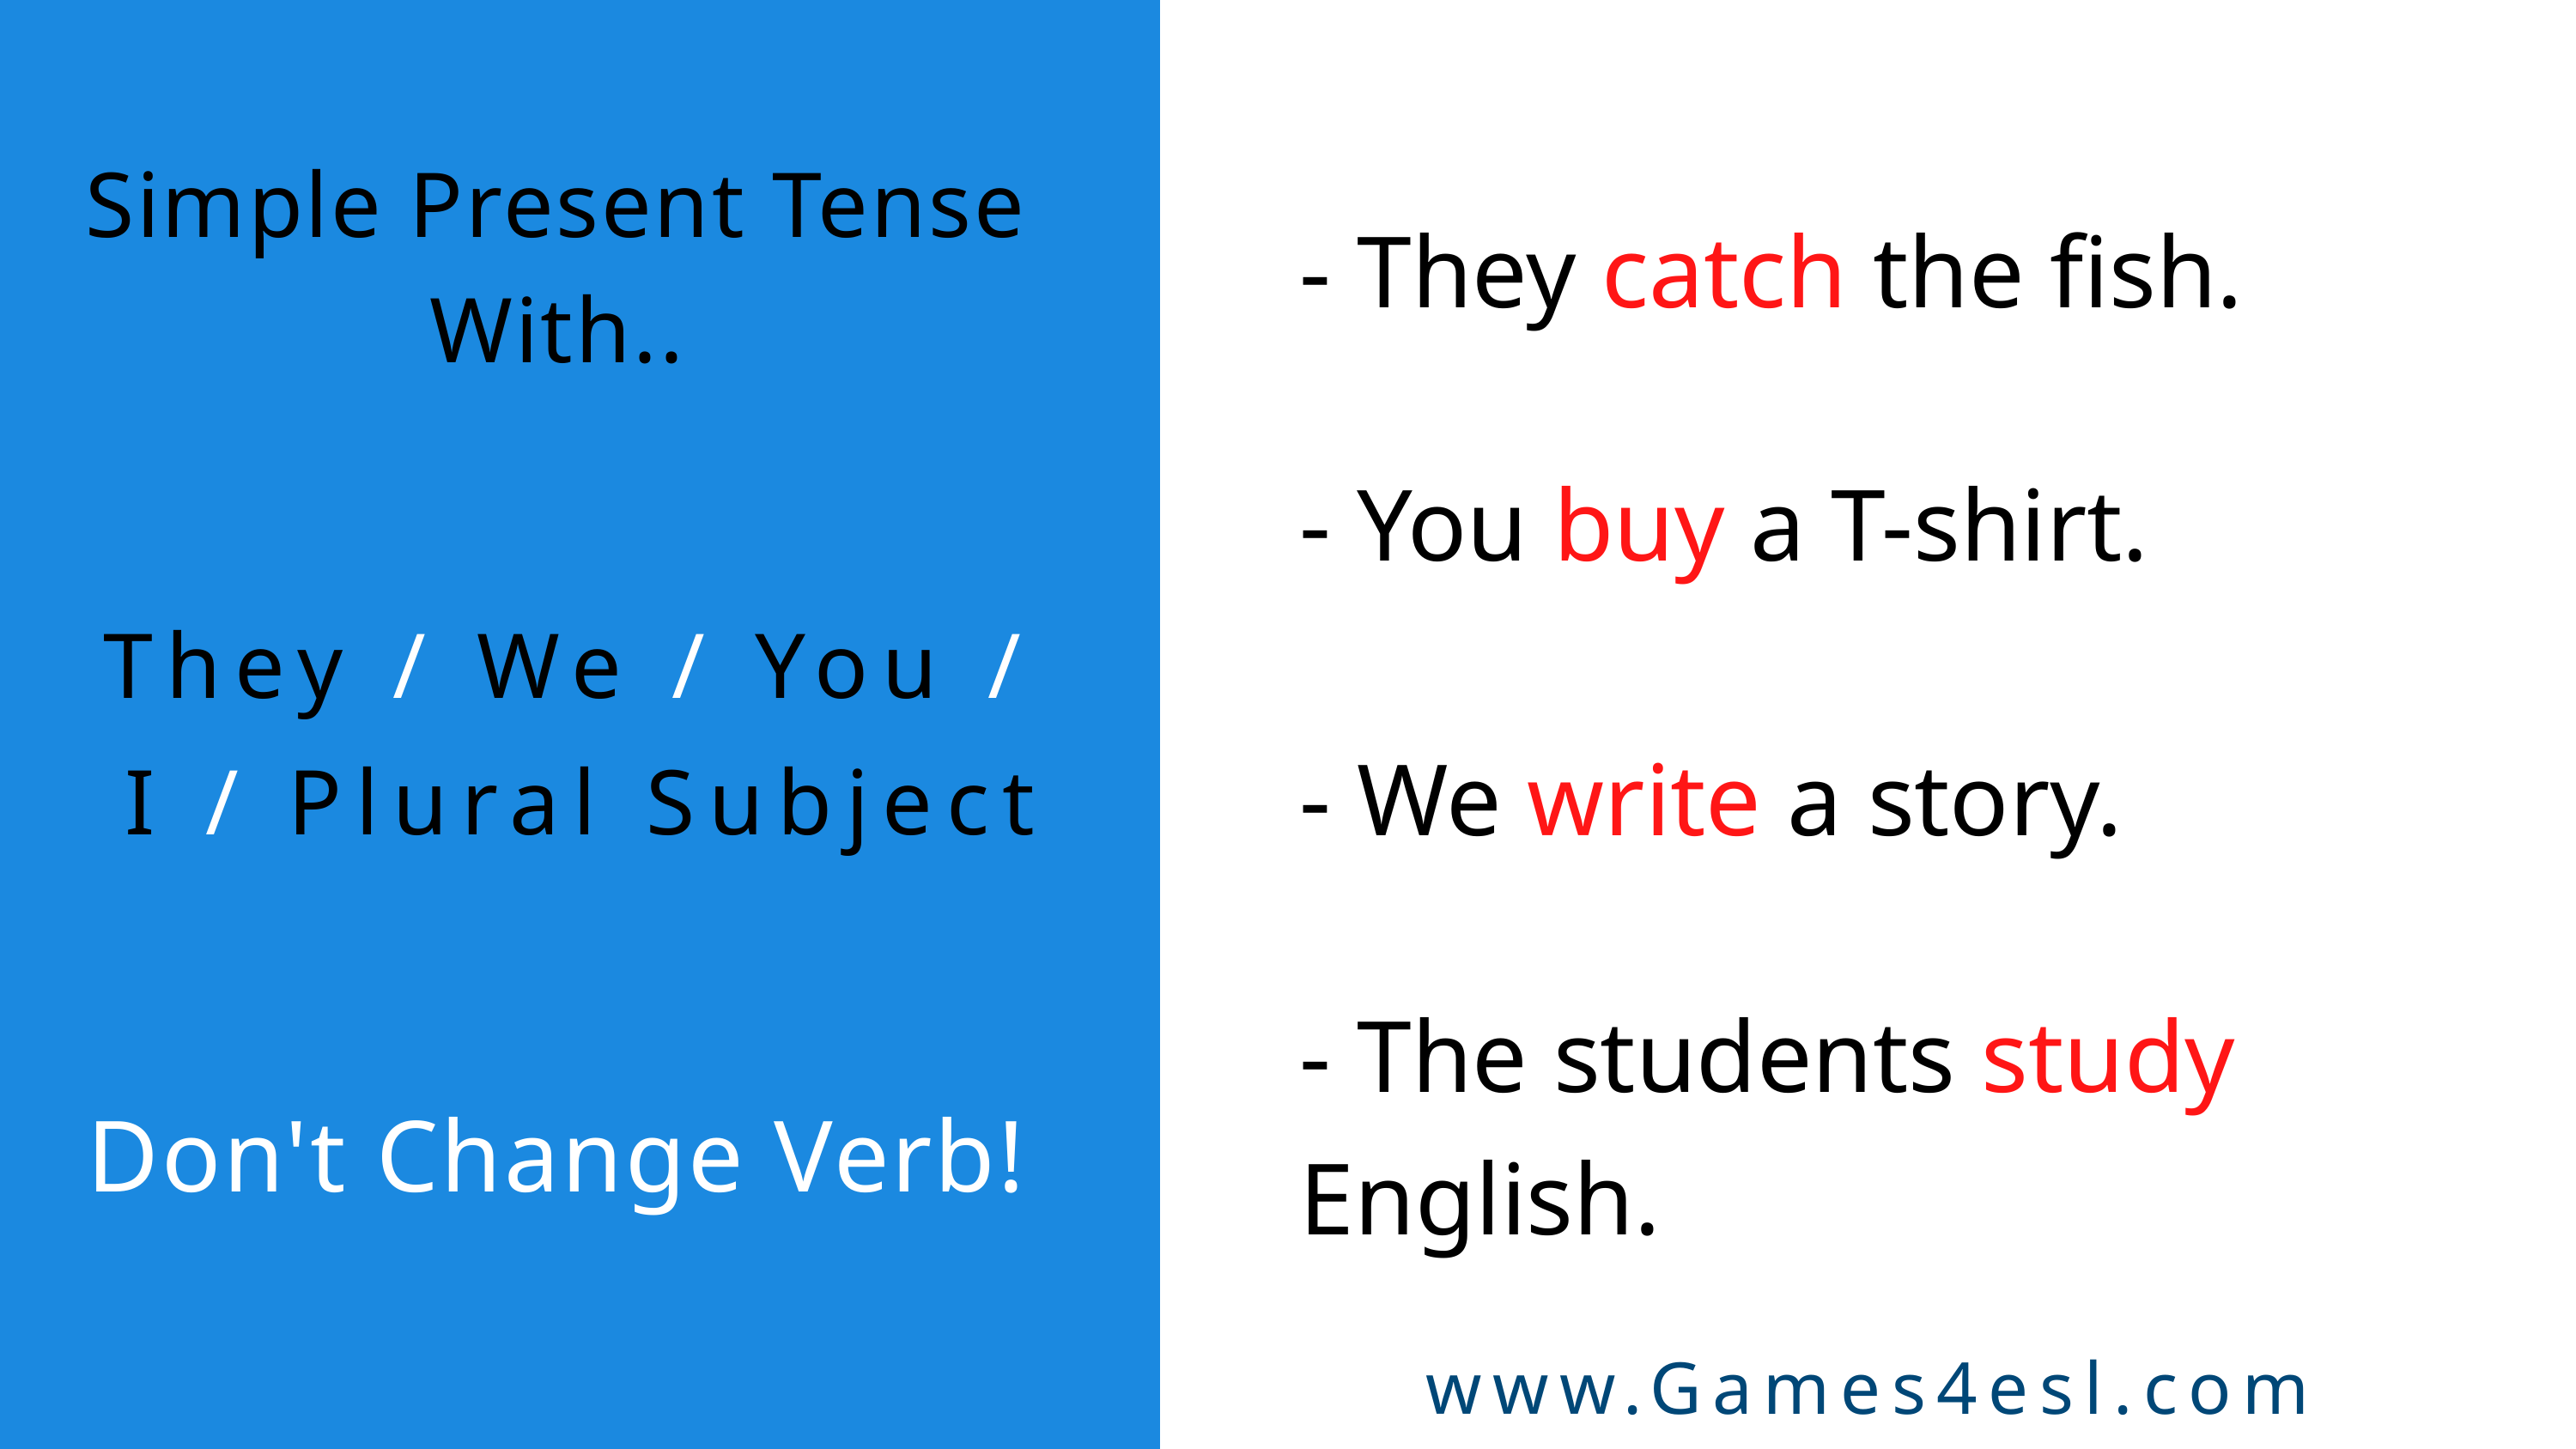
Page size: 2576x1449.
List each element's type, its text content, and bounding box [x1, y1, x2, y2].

text_box - You buy a T-shirt. [1299, 438, 2576, 573]
text_box Don't Change Verb! [83, 1074, 1030, 1343]
text_box - The students study English. [1299, 969, 2576, 1247]
text_box [0, 0, 1160, 1449]
text_box They / We / You / I / Plural Subject [25, 579, 1136, 846]
text_box - We write a story. [1299, 712, 2576, 848]
text_box www.Games4esl.com [1159, 1336, 2576, 1428]
text_box - They catch the fish. [1299, 184, 2508, 320]
text_box Simple Present Tense With.. [83, 130, 1030, 377]
